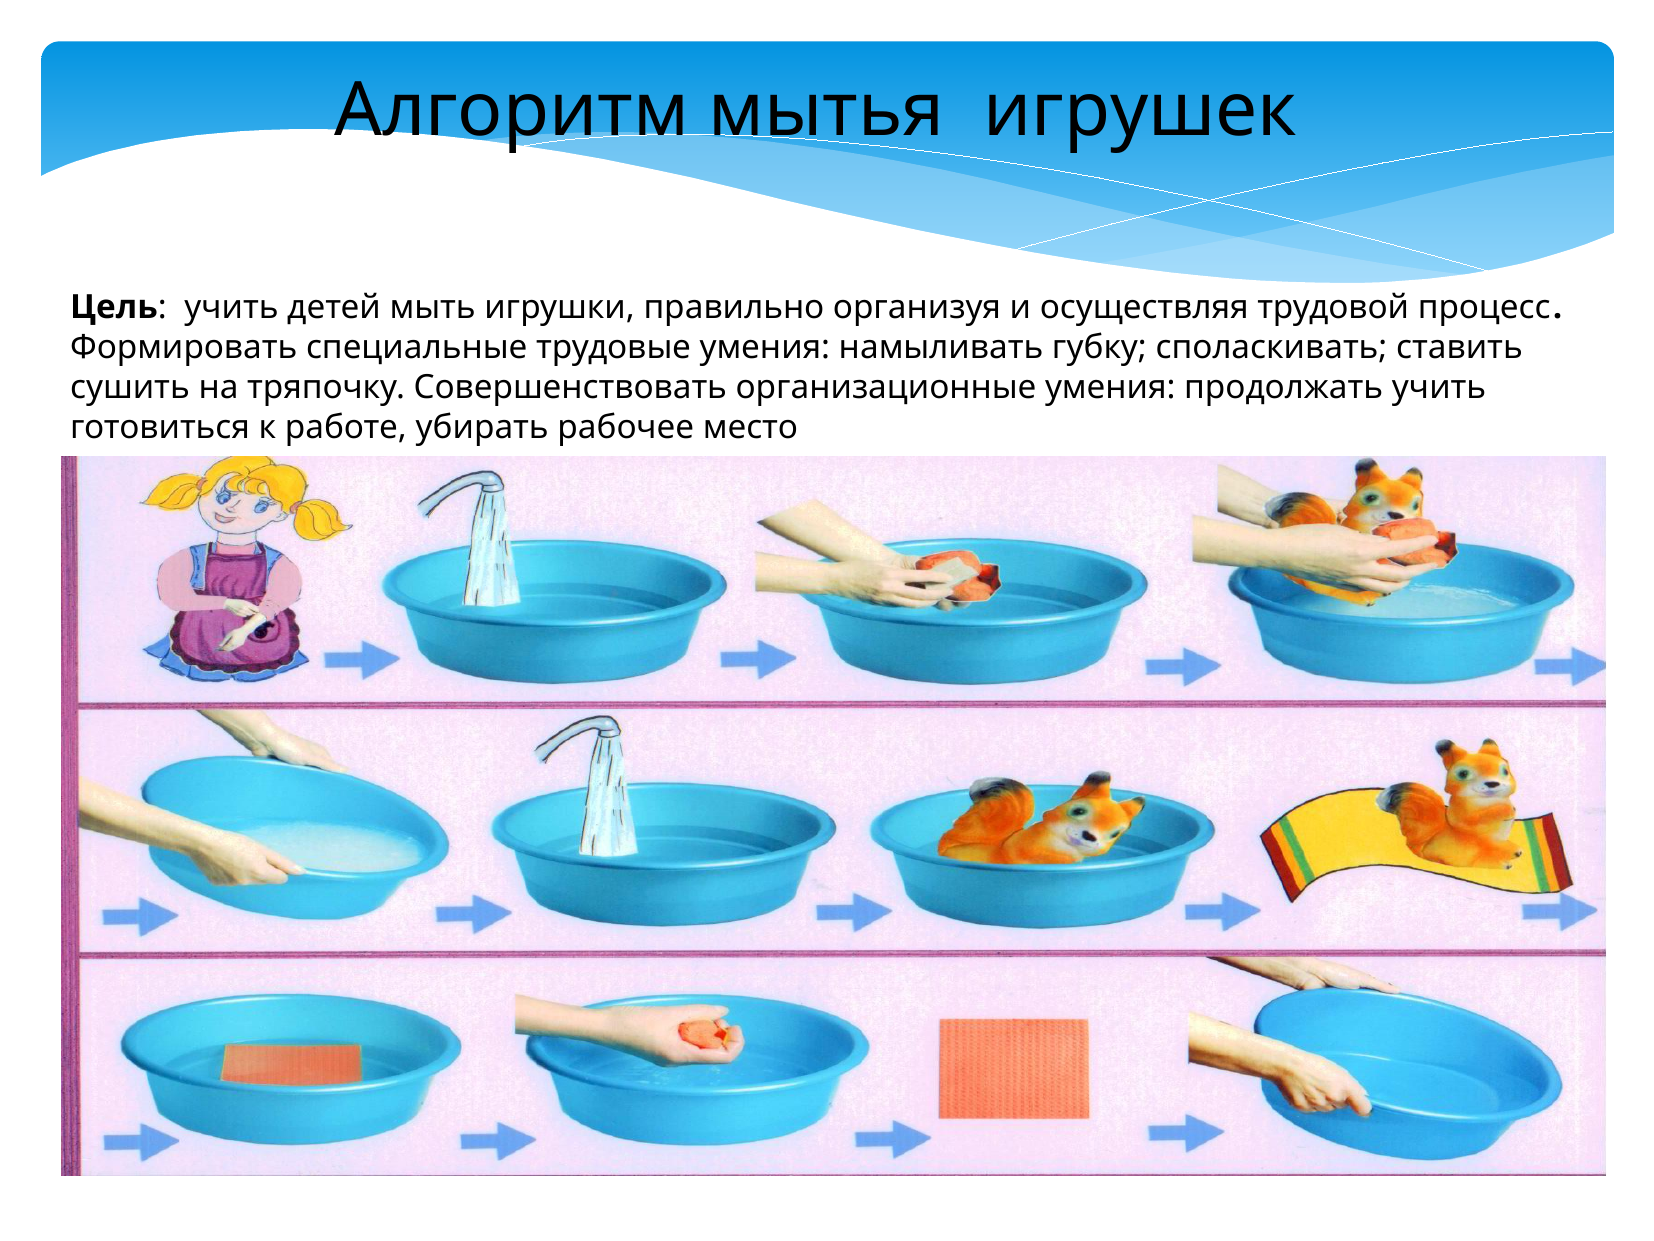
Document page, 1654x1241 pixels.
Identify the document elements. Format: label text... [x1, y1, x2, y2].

text_box Алгоритм мытья игрушек Цель: учить детей мыть игрушки, правильно организуя и осуществляя трудовой процесс. Формировать специальные трудовые умения: намыливать губку; споласкивать; ставить сушить на тряпочку. Совершенствовать организационные умения: продолжать учить готовиться к работе, убирать рабочее место [55, 53, 1606, 453]
picture [61, 456, 1607, 1176]
